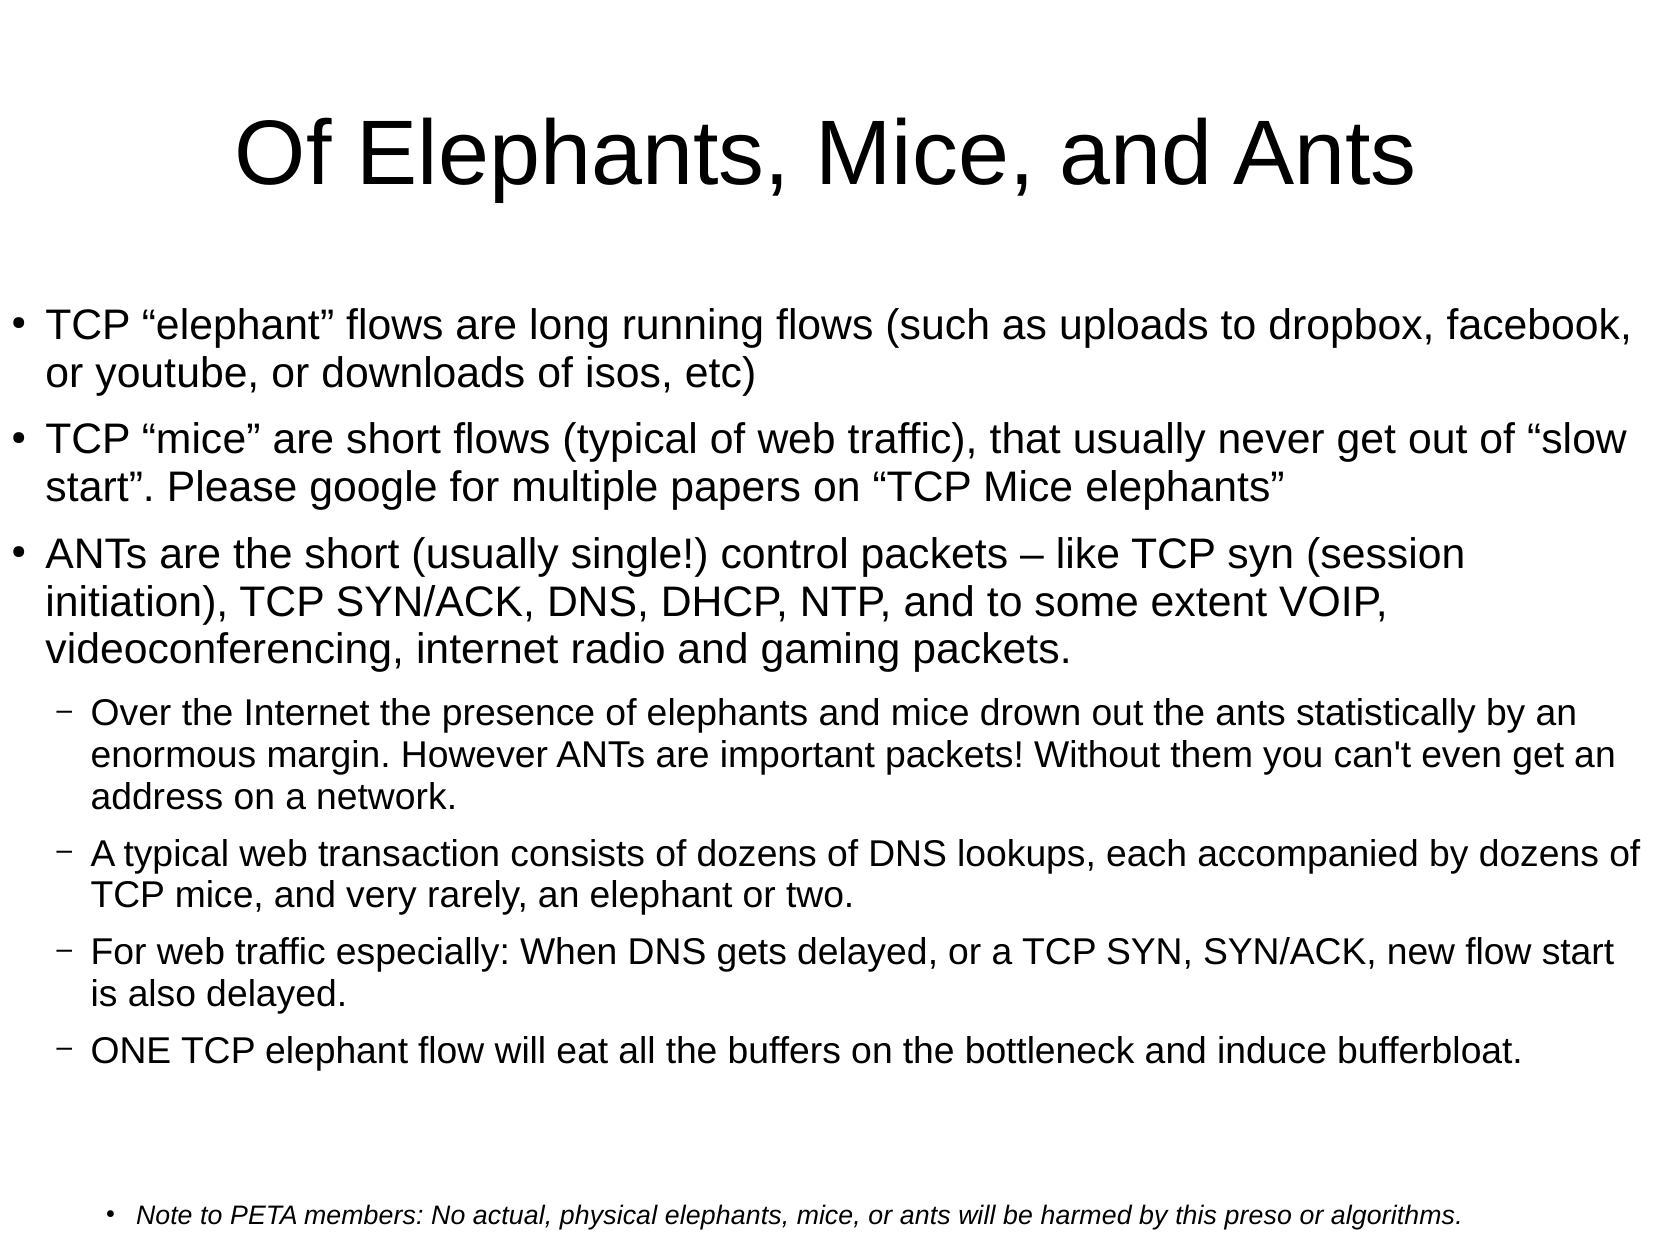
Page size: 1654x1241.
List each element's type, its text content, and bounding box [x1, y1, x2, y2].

title Of Elephants, Mice, and Ants [82, 49, 1571, 257]
list TCP “elephant” flows are long running flows (such as uploads to dropbox, facebook, or youtube, or downloads of isos, etc) TCP “mice” are short flows (typical of web traffic), that usually never get out of “slow start”. Please google for multiple papers on “TCP Mice elephants” ANTs are the short (usually single!) control packets – like TCP syn (session initiation), TCP SYN/ACK, DNS, DHCP, NTP, and to some extent VOIP, videoconferencing, internet radio and gaming packets. Over the Internet the presence of elephants and mice drown out the ants statistically by an enormous margin. However ANTs are important packets! Without them you can't even get an address on a network. A typical web transaction consists of dozens of DNS lookups, each accompanied by dozens of TCP mice, and very rarely, an elephant or two. For web traffic especially: When DNS gets delayed, or a TCP SYN, SYN/ACK, new flow start is also delayed. ONE TCP elephant flow will eat all the buffers on the bottleneck and induce bufferbloat. Note to PETA members: No actual, physical elephants, mice, or ants will be harmed by this preso or algorithms. [0, 300, 1654, 1241]
